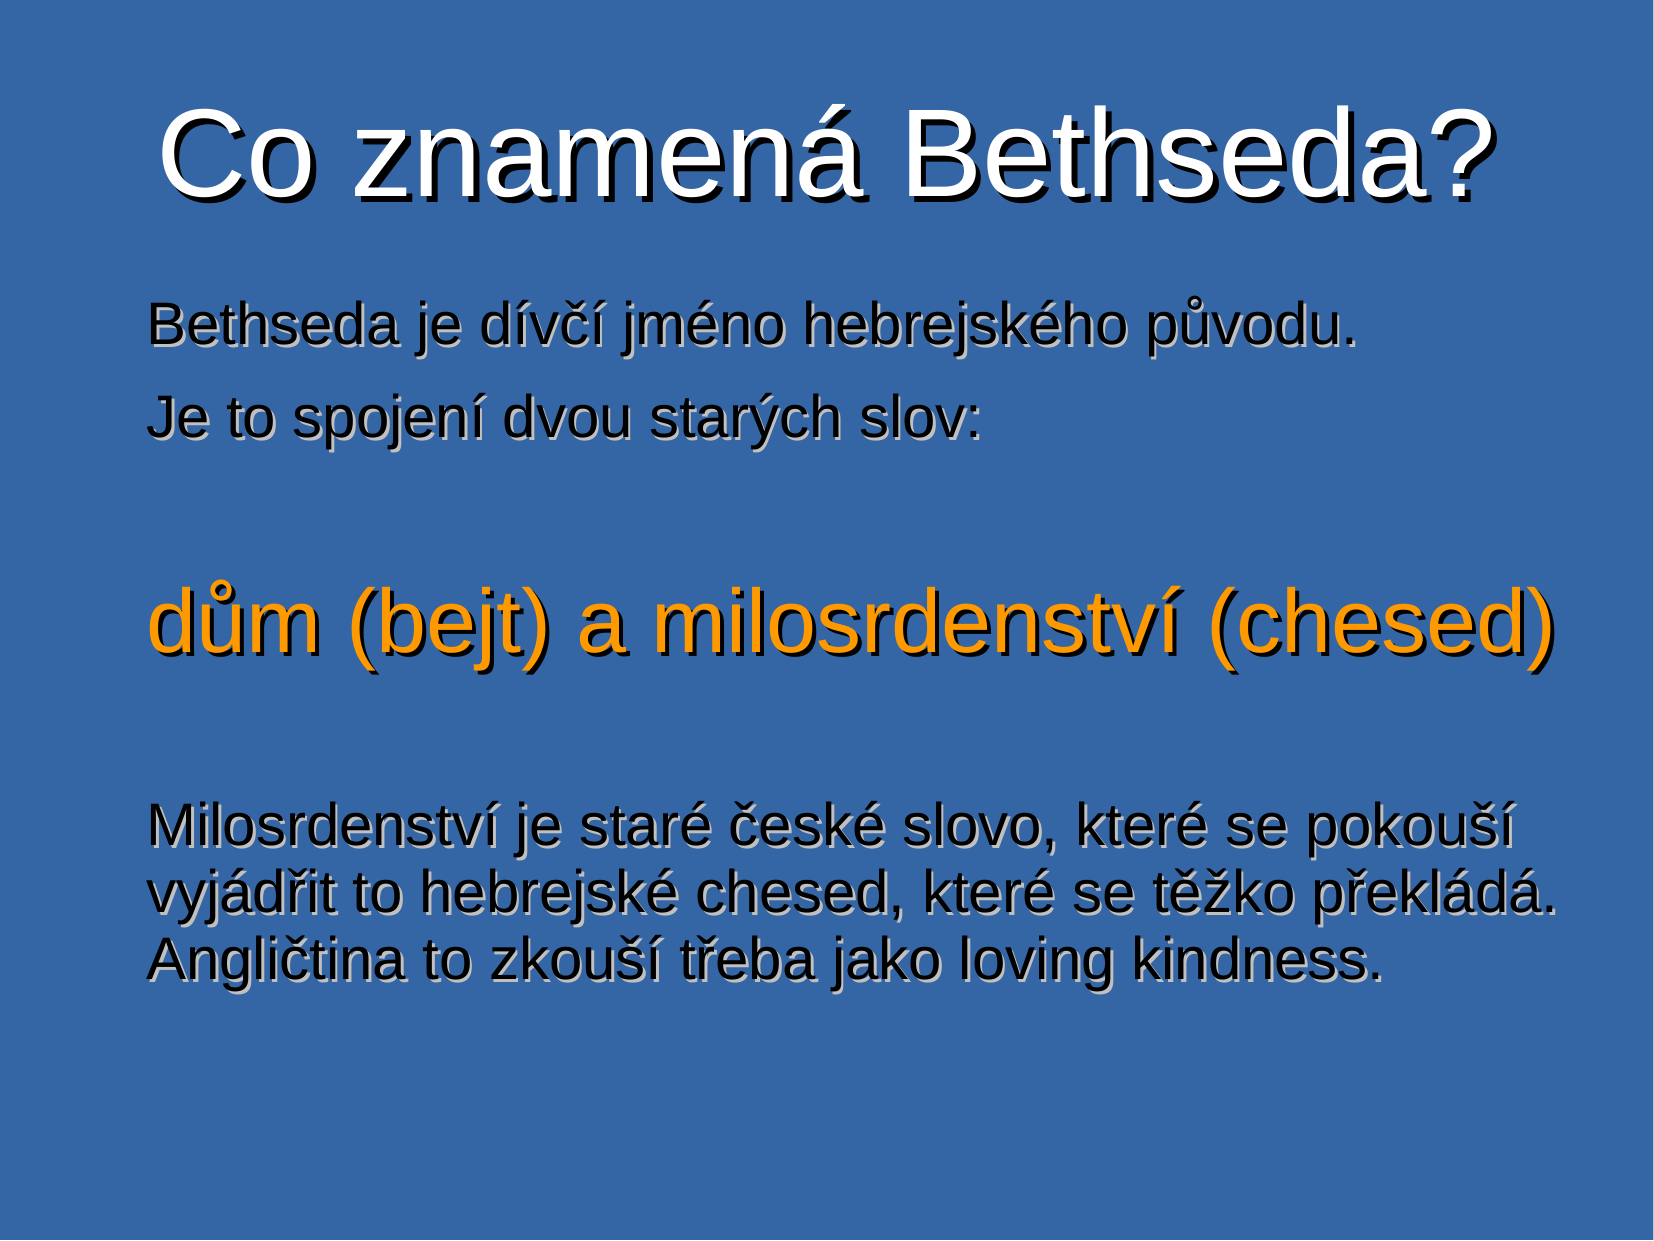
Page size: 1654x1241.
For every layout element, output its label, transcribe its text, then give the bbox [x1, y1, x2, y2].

title Co znamená Bethseda? [82, 49, 1571, 257]
list Bethseda je dívčí jméno hebrejského původu. Je to spojení dvou starých slov: dům (bejt) a milosrdenství (chesed) Milosrdenství je staré české slovo, které se pokouší vyjádřit to hebrejské chesed, které se těžko překládá. Angličtina to zkouší třeba jako loving kindness. [82, 290, 1571, 1010]
